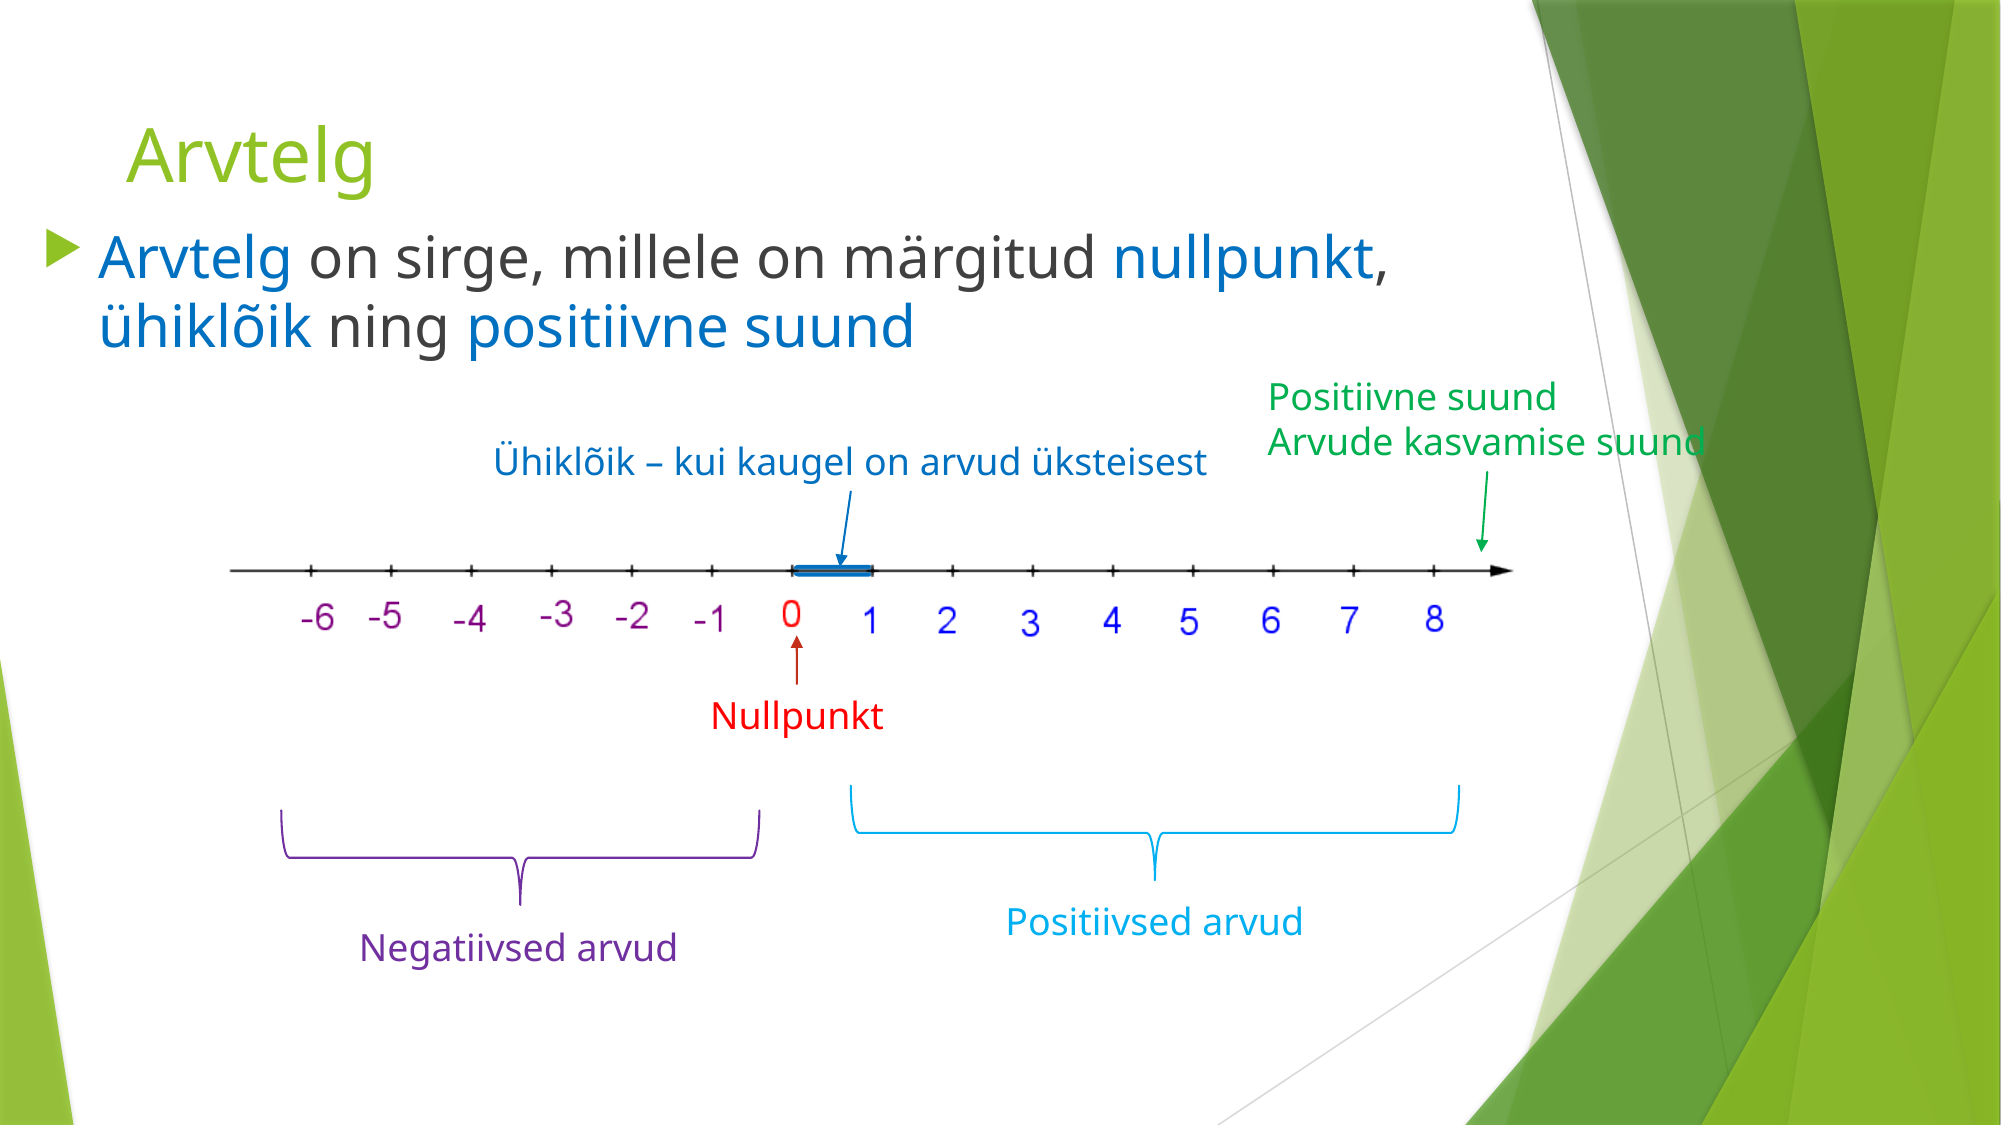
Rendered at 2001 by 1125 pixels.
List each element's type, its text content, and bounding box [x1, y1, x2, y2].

text_box Negatiivsed arvud [344, 916, 700, 977]
picture [212, 534, 1524, 663]
list Arvtelg on sirge, millele on märgitud nullpunkt, ühiklõik ning positiivne suund [27, 212, 1625, 1063]
text_box Ühiklõik – kui kaugel on arvud üksteisest [478, 430, 1224, 491]
text_box Nullpunkt [695, 684, 899, 745]
text_box Positiivne suund Arvude kasvamise suund [1252, 365, 1722, 471]
text_box Positiivsed arvud [990, 890, 1320, 951]
title Arvtelg [111, 99, 1522, 212]
